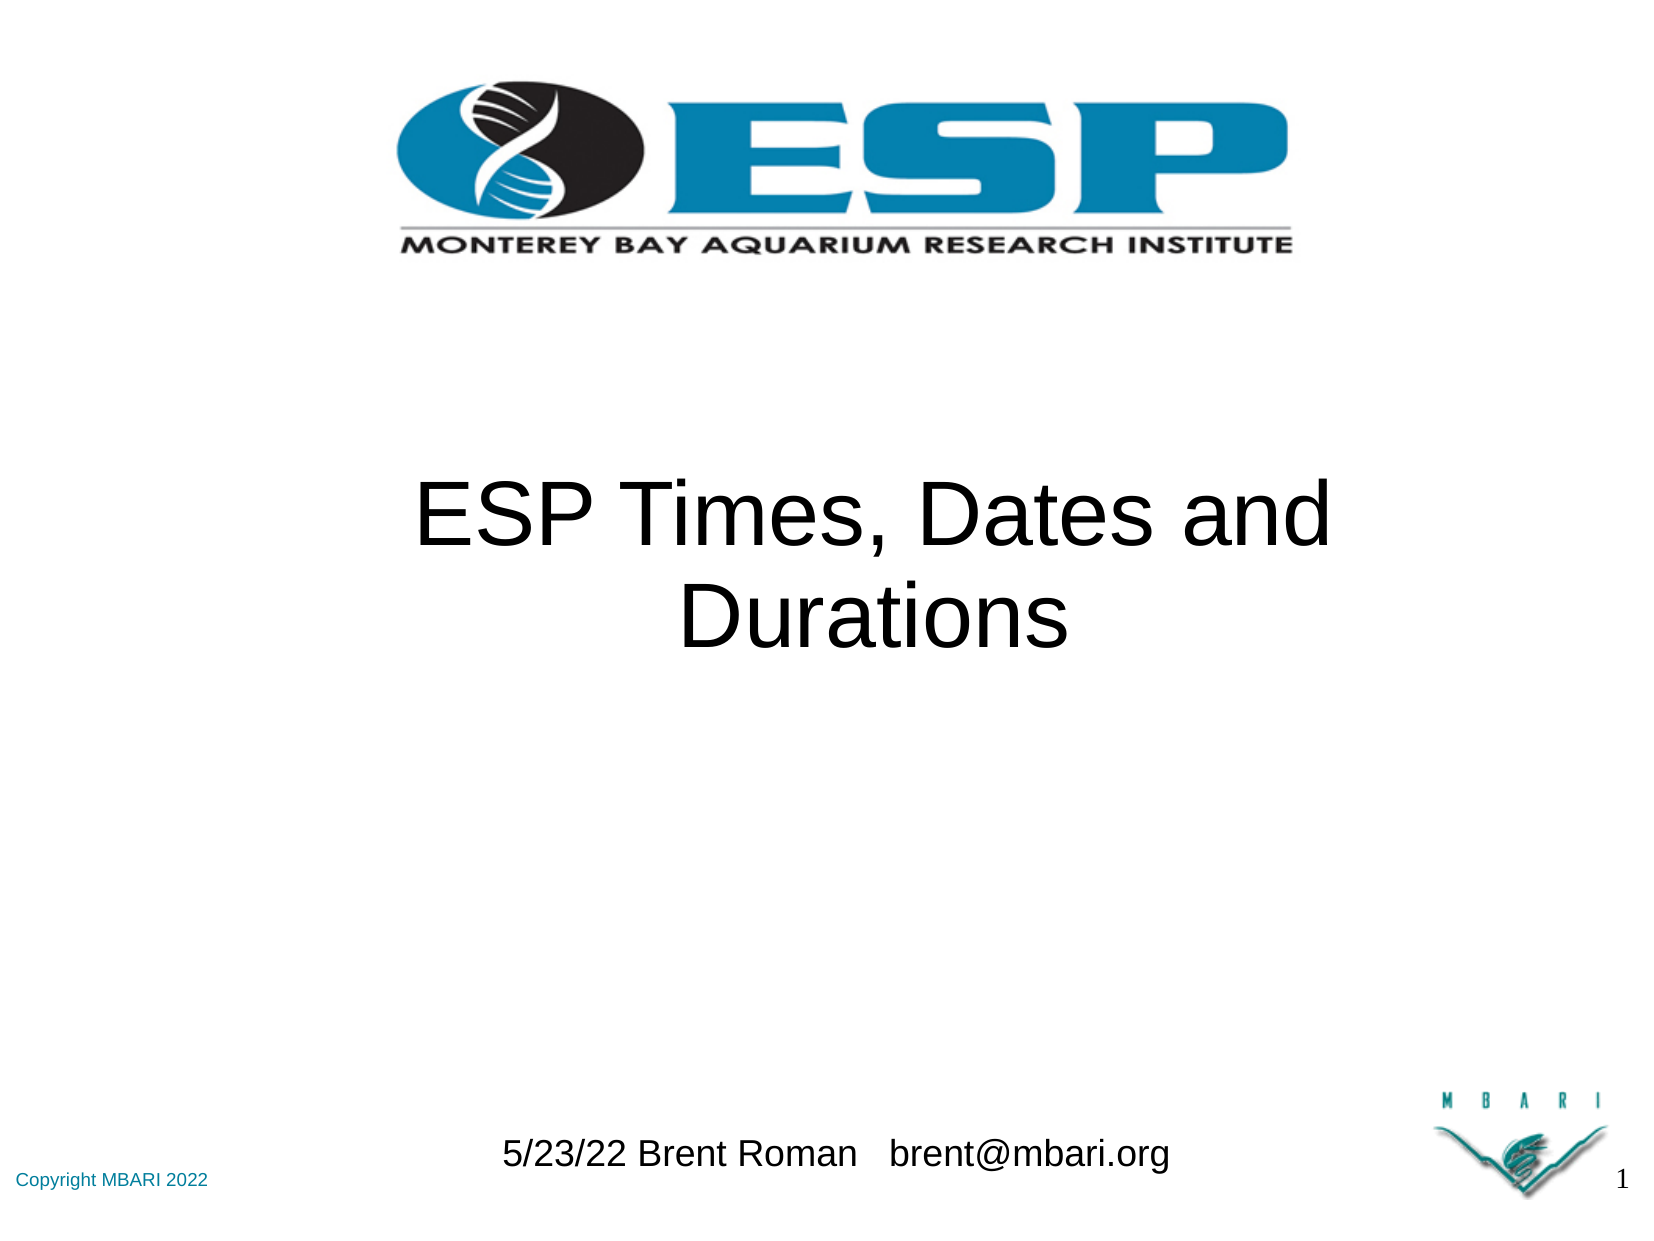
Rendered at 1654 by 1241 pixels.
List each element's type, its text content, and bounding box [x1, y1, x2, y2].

picture [1426, 1091, 1613, 1200]
picture [375, 74, 1313, 263]
text_box ESP Times, Dates and Durations [398, 455, 1351, 676]
text_box 5/23/22 Brent Roman brent@mbari.org [487, 1125, 1186, 1182]
